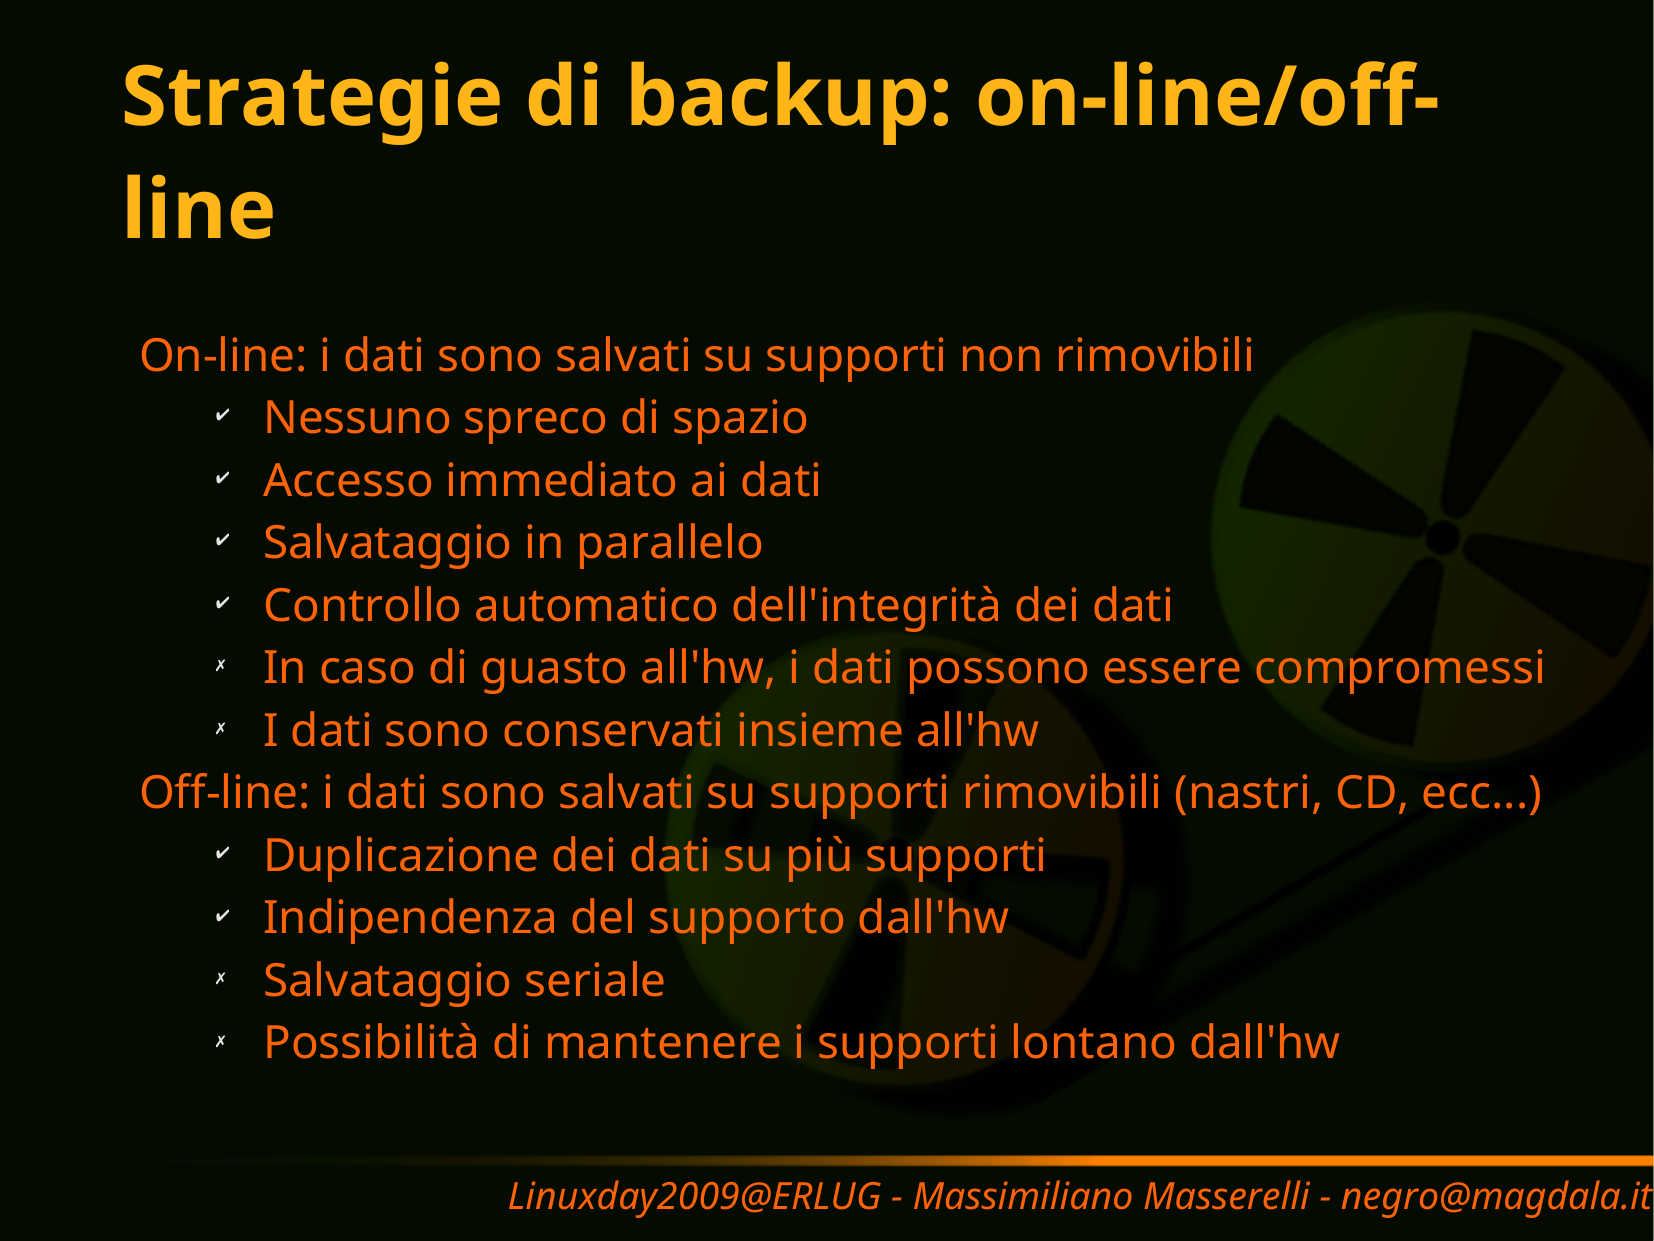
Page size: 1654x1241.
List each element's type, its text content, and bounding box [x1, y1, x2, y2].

list On-line: i dati sono salvati su supporti non rimovibili Nessuno spreco di spazio Accesso immediato ai dati Salvataggio in parallelo Controllo automatico dell'integrità dei dati In caso di guasto all'hw, i dati possono essere compromessi I dati sono conservati insieme all'hw Off-line: i dati sono salvati su supporti rimovibili (nastri, CD, ecc...) Duplicazione dei dati su più supporti Indipendenza del supporto dall'hw Salvataggio seriale Possibilità di mantenere i supporti lontano dall'hw [121, 322, 1561, 1118]
title Strategie di backup: on-line/off-line [121, 46, 1534, 254]
